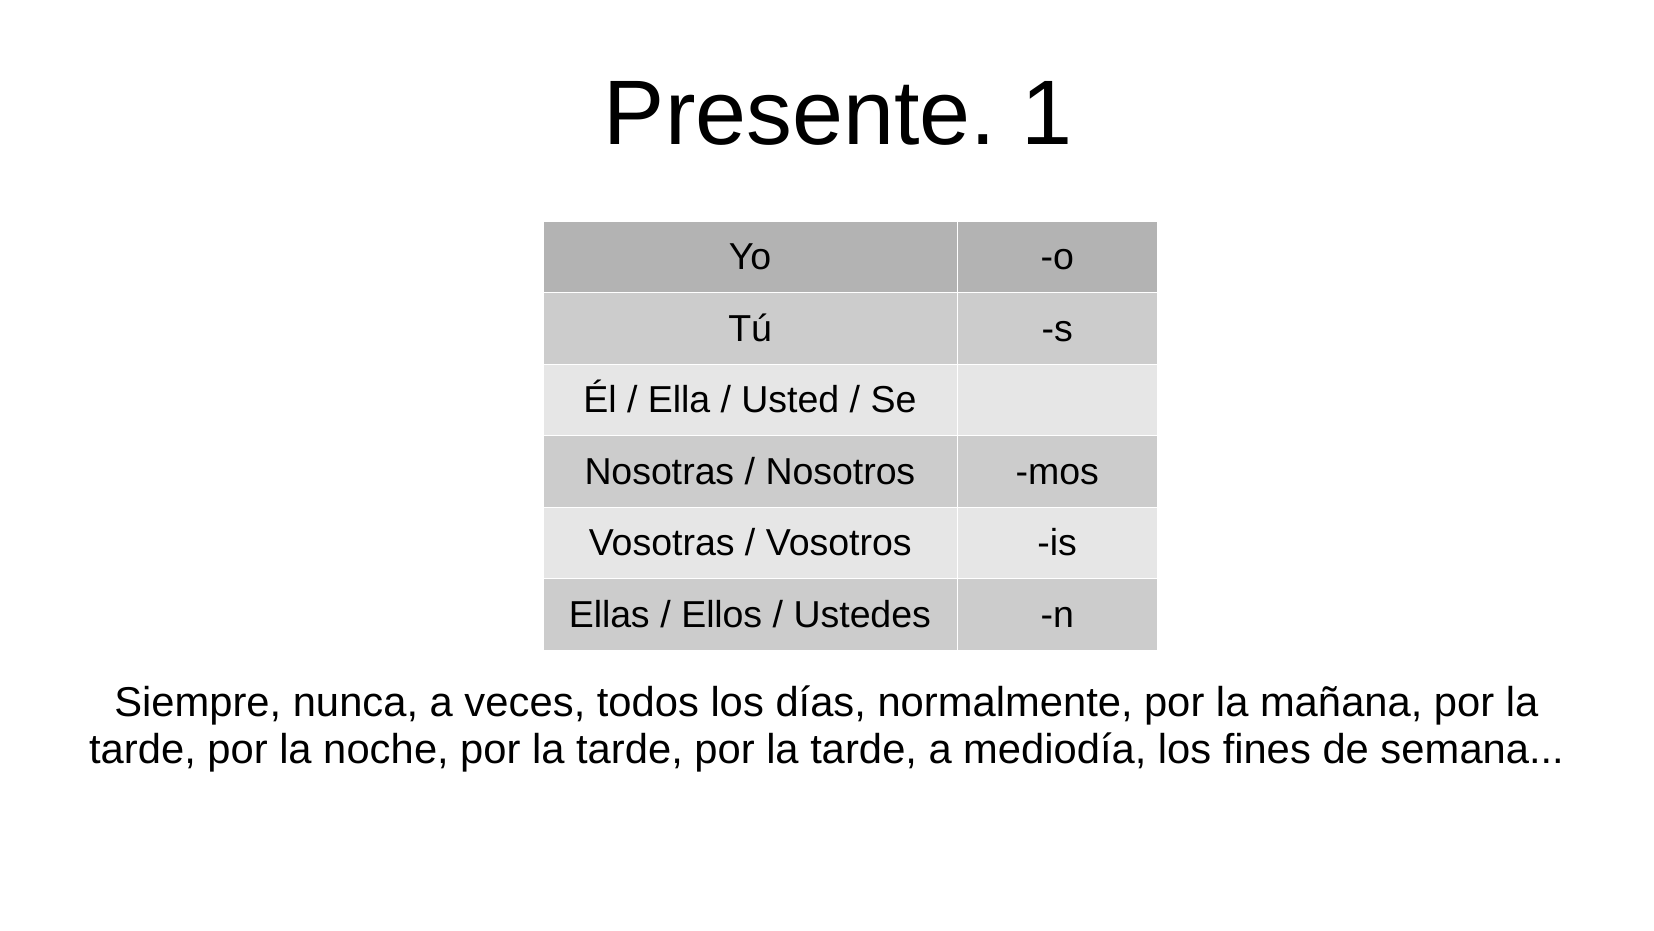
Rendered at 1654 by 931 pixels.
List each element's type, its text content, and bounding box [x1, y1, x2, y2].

table_cell Él / Ella / Usted / Se [544, 365, 957, 435]
table_cell -n [958, 579, 1157, 647]
table_cell Ellas / Ellos / Ustedes [544, 579, 957, 647]
table_cell -is [958, 508, 1157, 578]
table_header Yo [544, 222, 957, 292]
table_cell Tú [544, 293, 957, 364]
table_cell Nosotras / Nosotros [544, 436, 957, 507]
title Siempre, nunca, a veces, todos los días, normalmente, por la mañana, por la tarde, por la noche, por la tarde, por la tarde, a mediodía, los fines de semana... [82, 647, 1571, 804]
table_cell -s [958, 293, 1157, 364]
table_header -o [958, 222, 1157, 292]
title Presente. 1 [94, 35, 1583, 191]
table_cell [958, 365, 1157, 435]
table_cell -mos [958, 436, 1157, 507]
table_cell Vosotras / Vosotros [544, 508, 957, 578]
